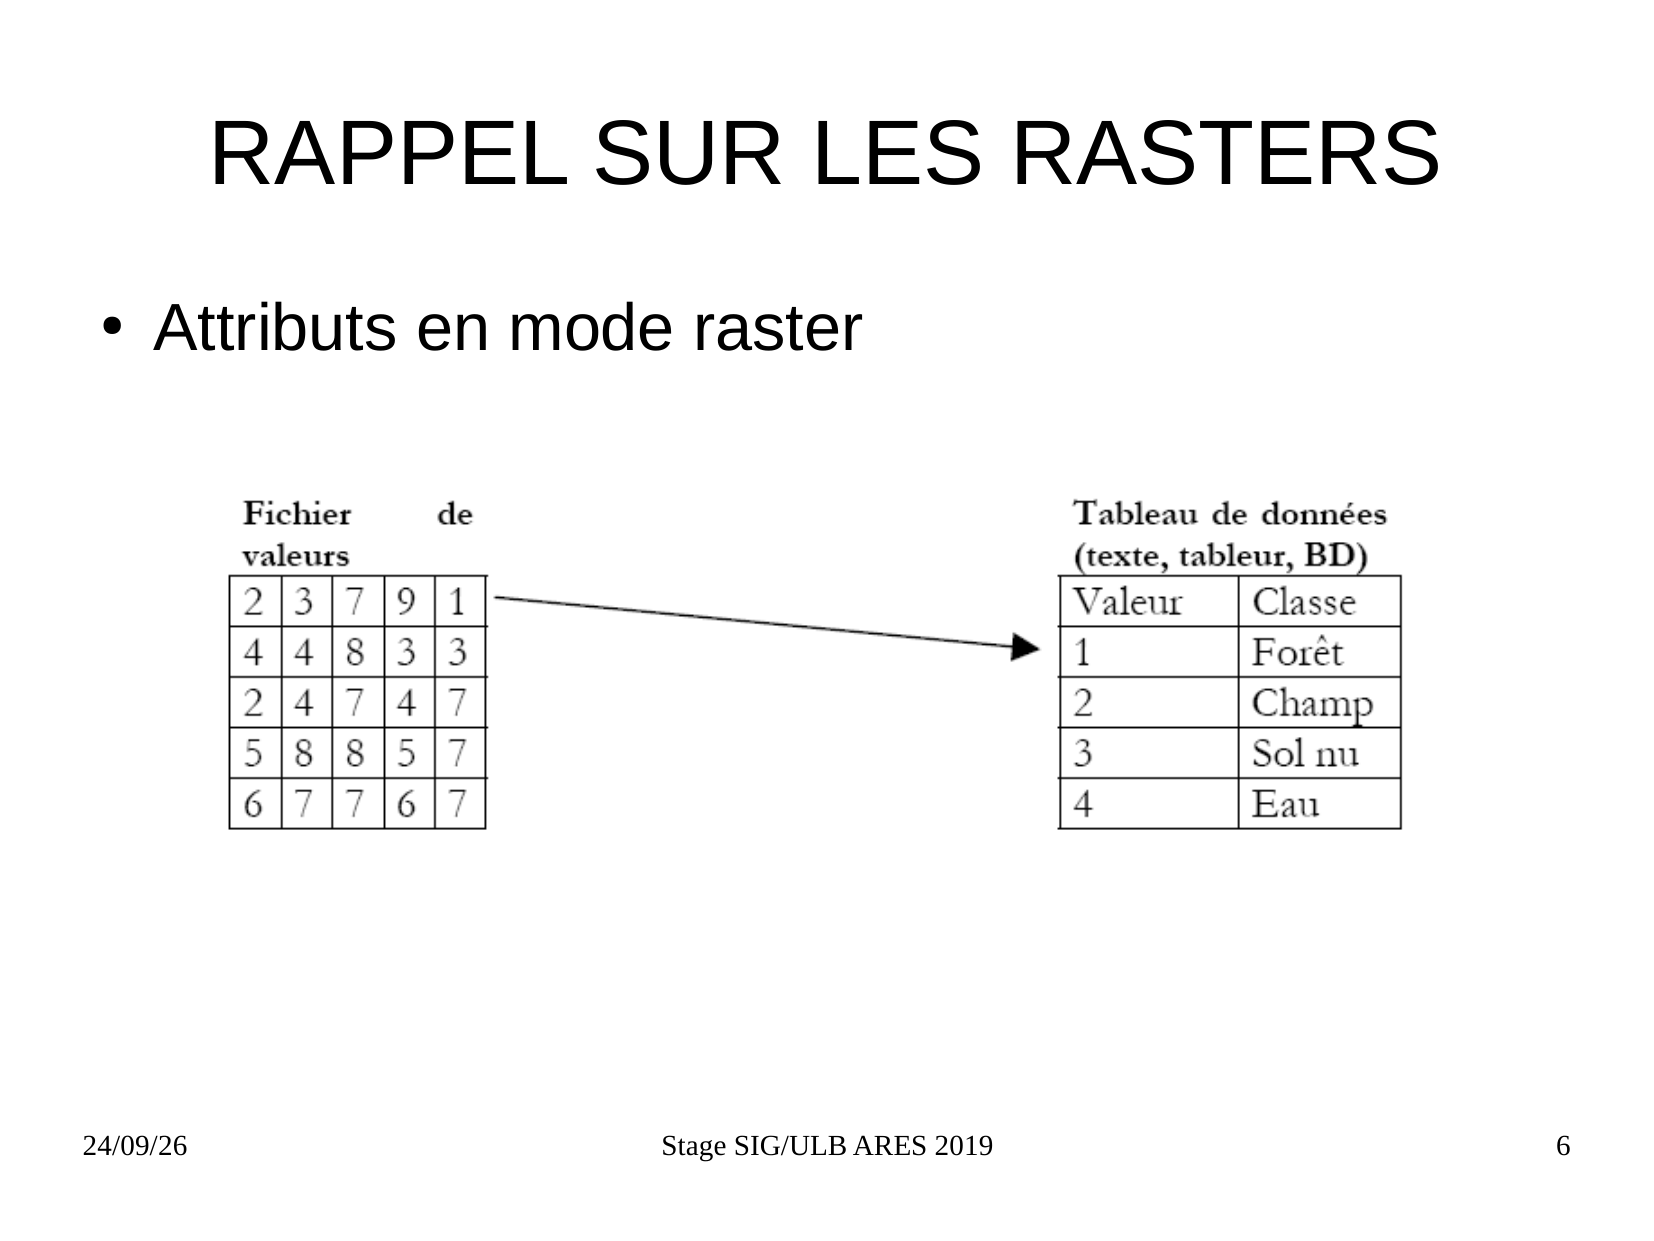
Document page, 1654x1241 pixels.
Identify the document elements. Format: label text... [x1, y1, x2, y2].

picture [220, 476, 1413, 839]
list Attributs en mode raster [82, 290, 1571, 1010]
title RAPPEL SUR LES RASTERS [82, 49, 1571, 257]
